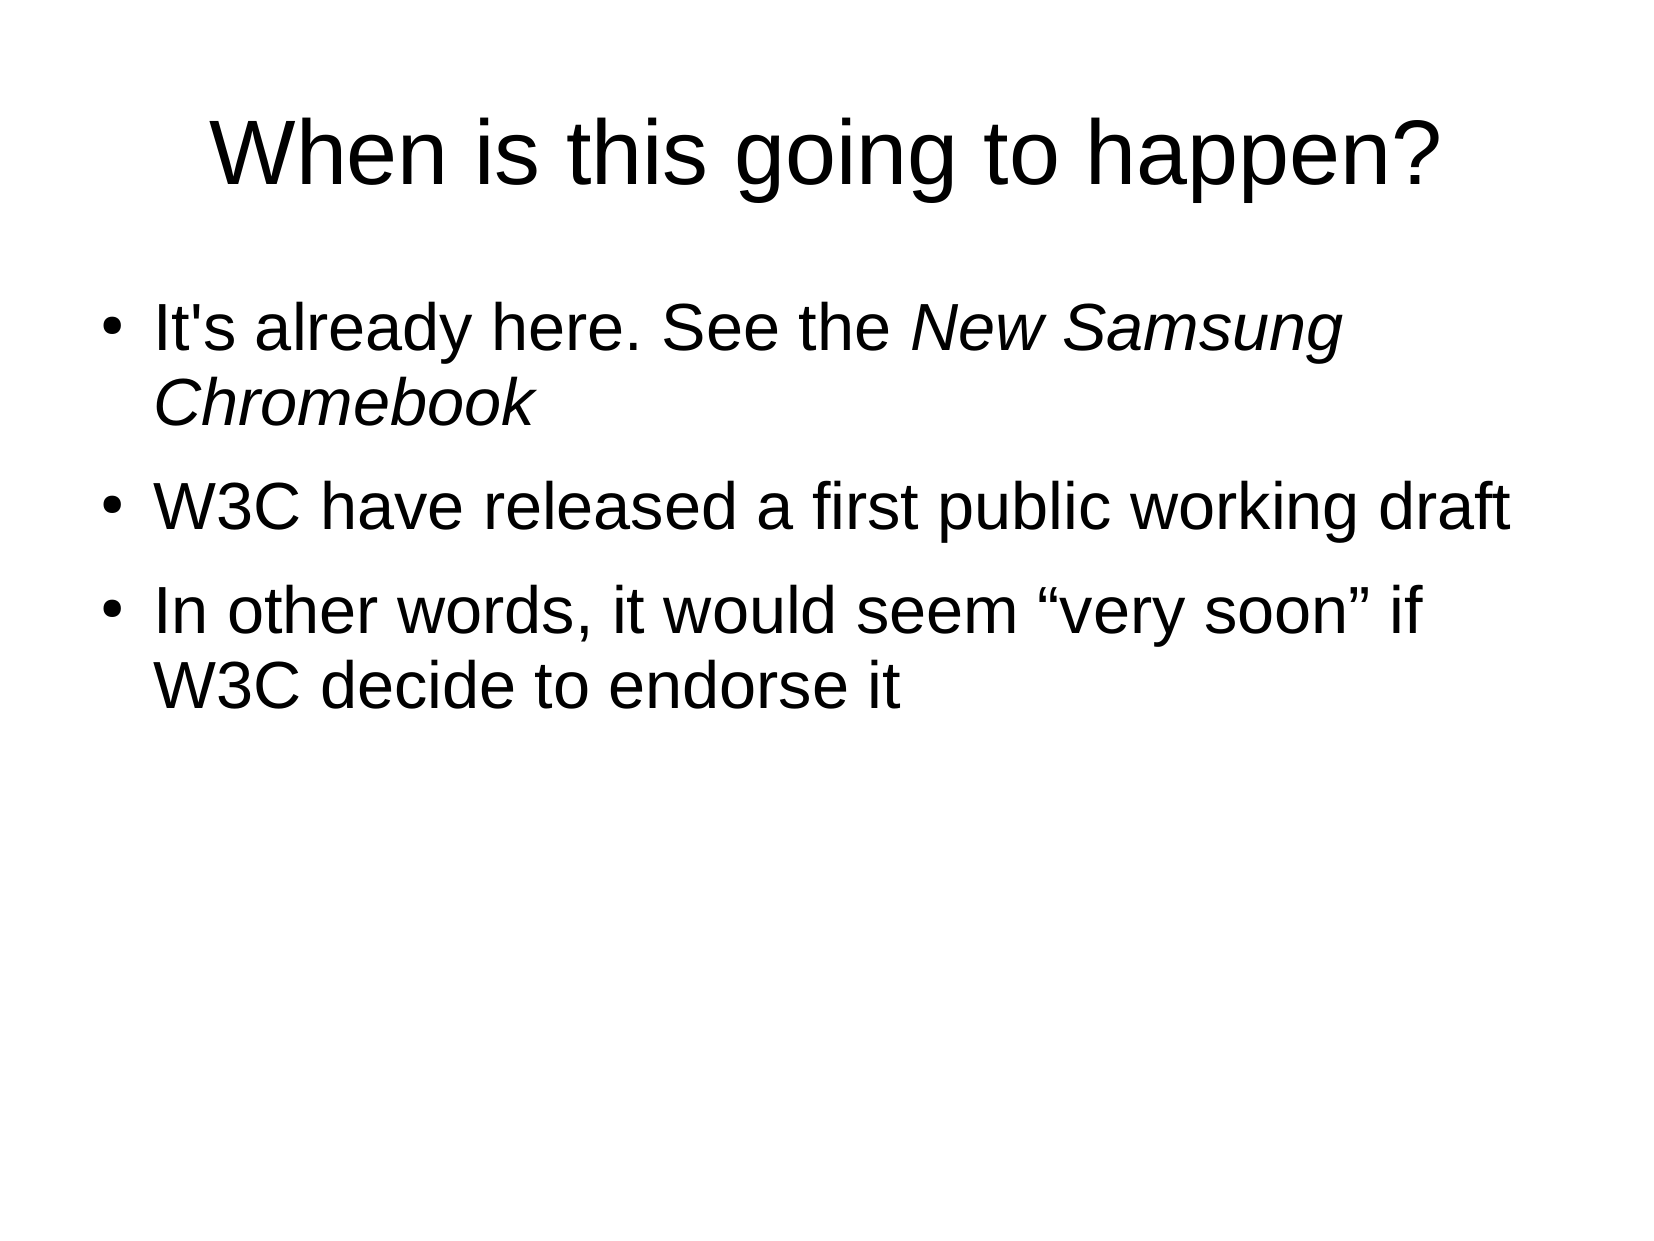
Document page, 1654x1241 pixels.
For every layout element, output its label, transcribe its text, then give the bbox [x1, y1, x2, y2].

title When is this going to happen? [82, 49, 1571, 257]
list It's already here. See the New Samsung Chromebook W3C have released a first public working draft In other words, it would seem “very soon” if W3C decide to endorse it [82, 290, 1538, 1010]
